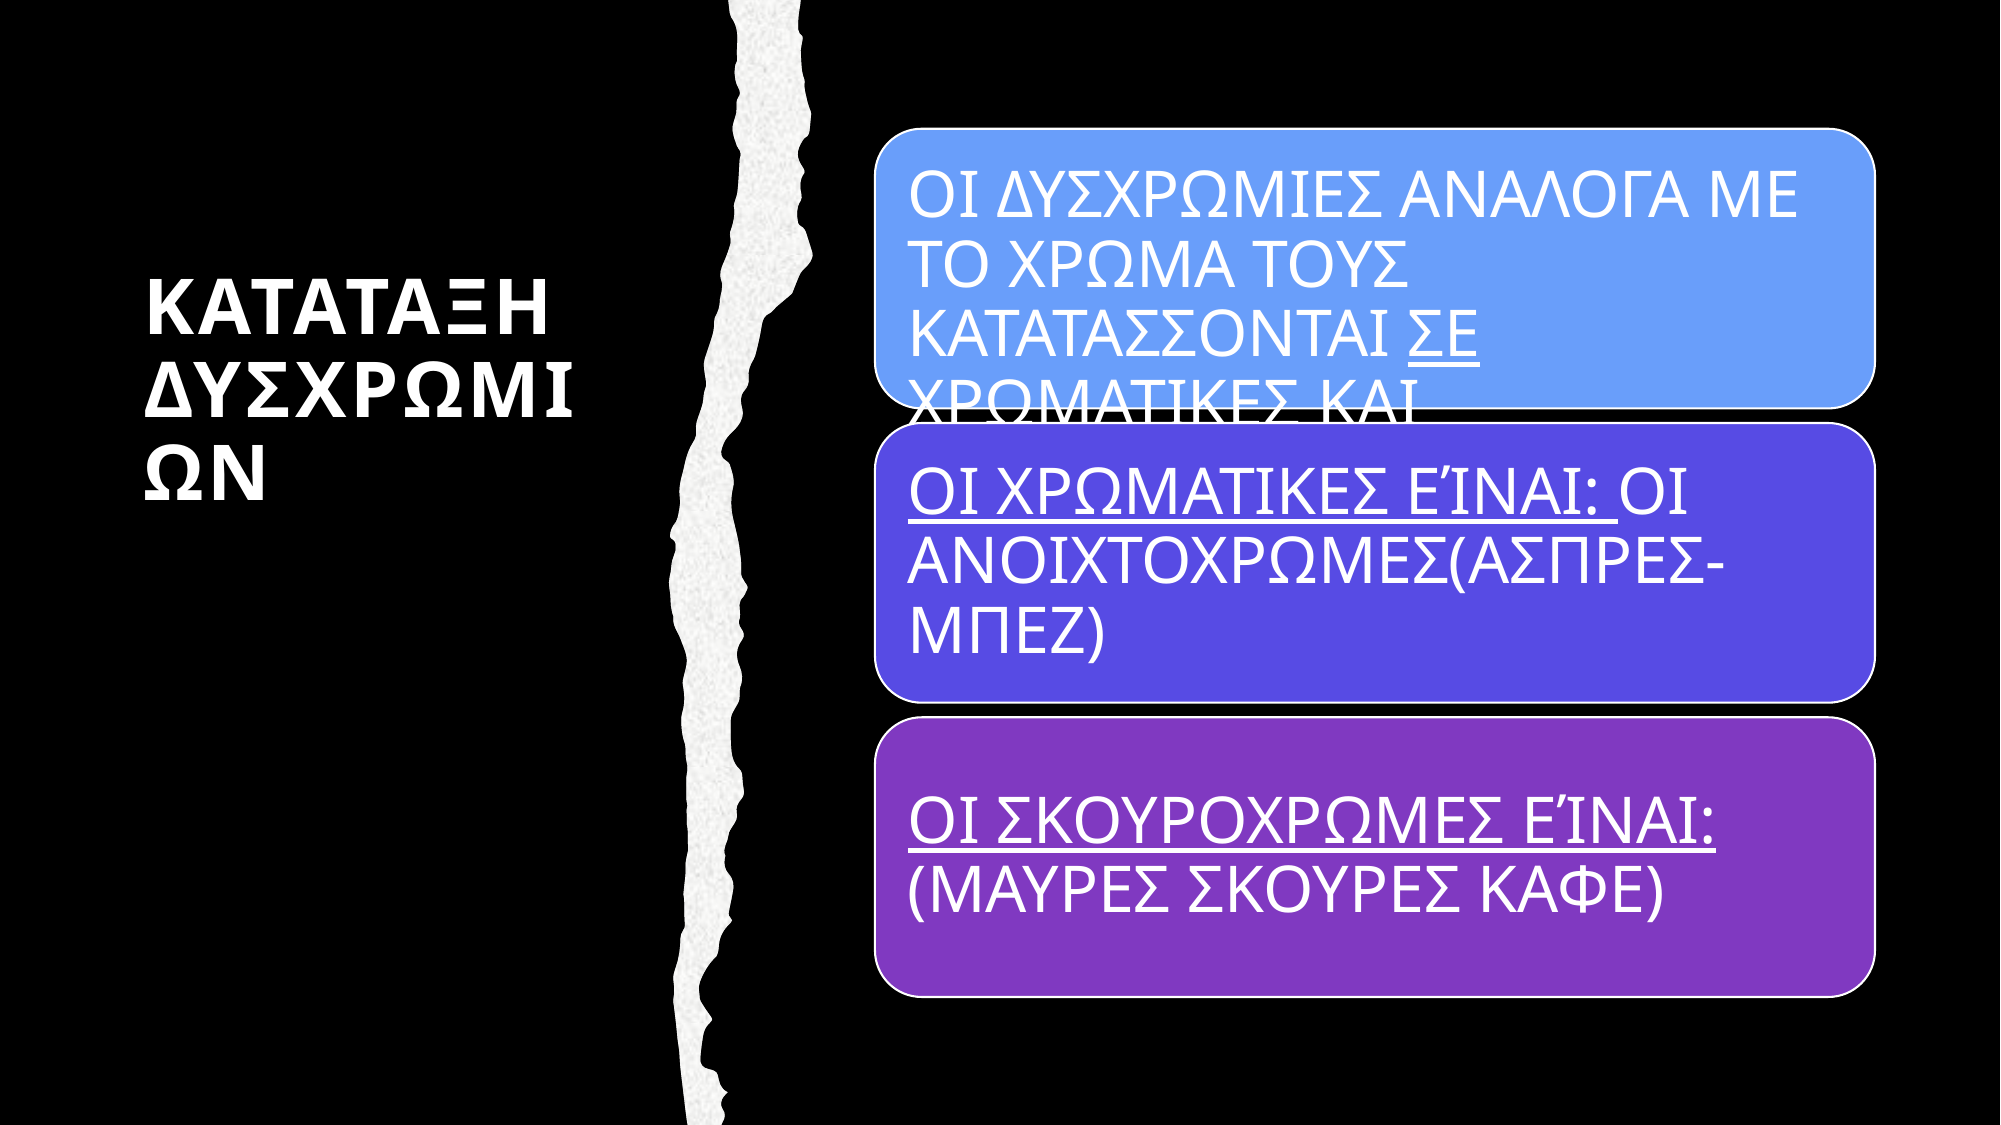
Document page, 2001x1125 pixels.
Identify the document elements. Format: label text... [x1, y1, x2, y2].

text_box ΟΙ ΔΥΣΧΡΩΜΙΕΣ ΑΝΑΛΟΓΑ ΜΕ ΤΟ ΧΡΩΜΑ ΤΟΥΣ ΚΑΤΑΤΑΣΣΟΝΤΑΙ ΣΕ ΧΡΩΜΑΤΙΚΕΣ ΚΑΙ ΑΧΡΩΜΑΤΙΚΕΣ. [874, 128, 1876, 409]
title ΚΑΤΑΤΑΞΗ ΔΥΣΧΡΩΜΙΩΝ [125, 249, 626, 875]
text_box ΟΙ ΧΡΩΜΑΤΙΚΕΣ ΕΊΝΑΙ: ΟΙ ΑΝΟΙΧΤΟΧΡΩΜΕΣ(ΑΣΠΡΕΣ-ΜΠΕΖ) [874, 423, 1876, 703]
text_box [0, 0, 2000, 1125]
text_box ΟΙ ΣΚΟΥΡΟΧΡΩΜΕΣ ΕΊΝΑΙ: (ΜΑΥΡΕΣ ΣΚΟΥΡΕΣ ΚΑΦΕ) [874, 717, 1876, 997]
